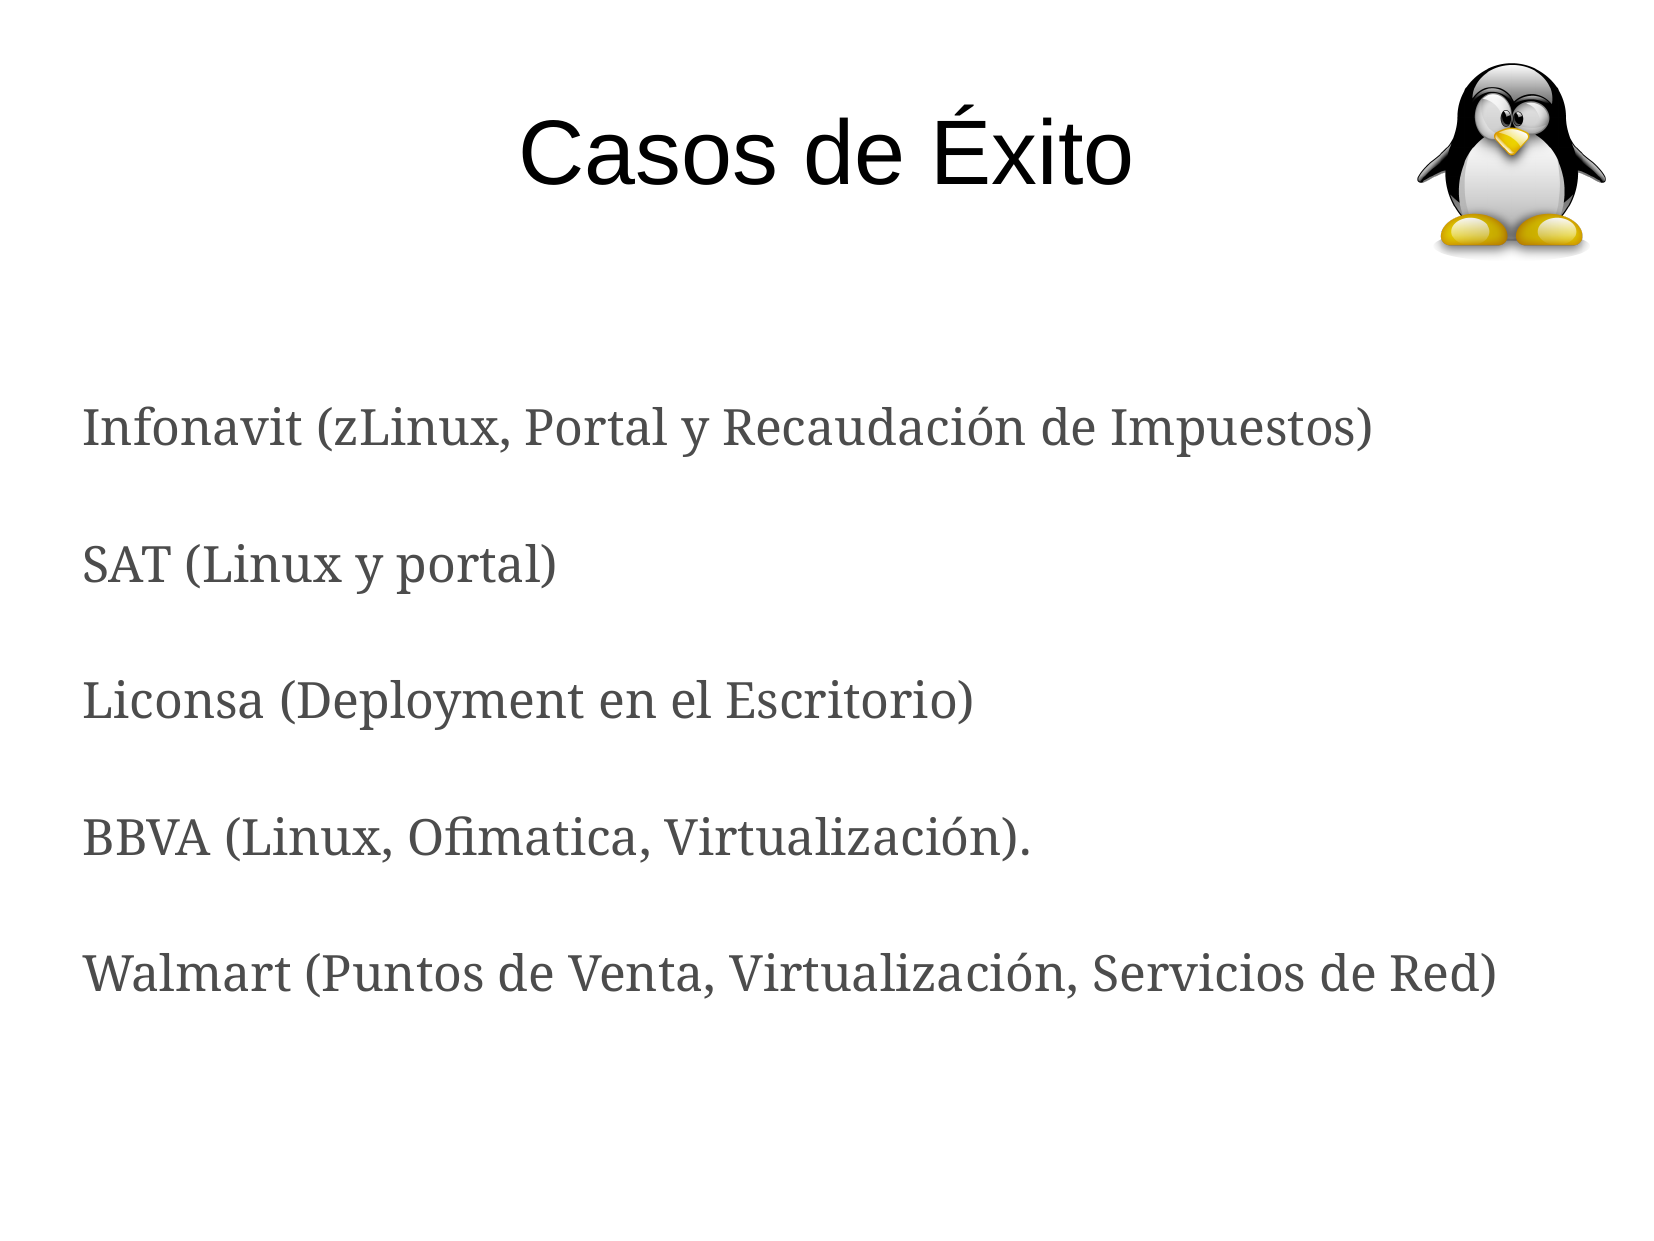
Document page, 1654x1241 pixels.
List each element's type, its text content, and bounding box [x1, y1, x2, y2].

title Casos de Éxito [82, 49, 1571, 257]
picture [1417, 58, 1606, 266]
subtitle Infonavit (zLinux, Portal y Recaudación de Impuestos) SAT (Linux y portal) Liconsa (Deployment en el Escritorio) BBVA (Linux, Ofimatica, Virtualización). Walmart (Puntos de Venta, Virtualización, Servicios de Red) [82, 290, 1571, 1109]
